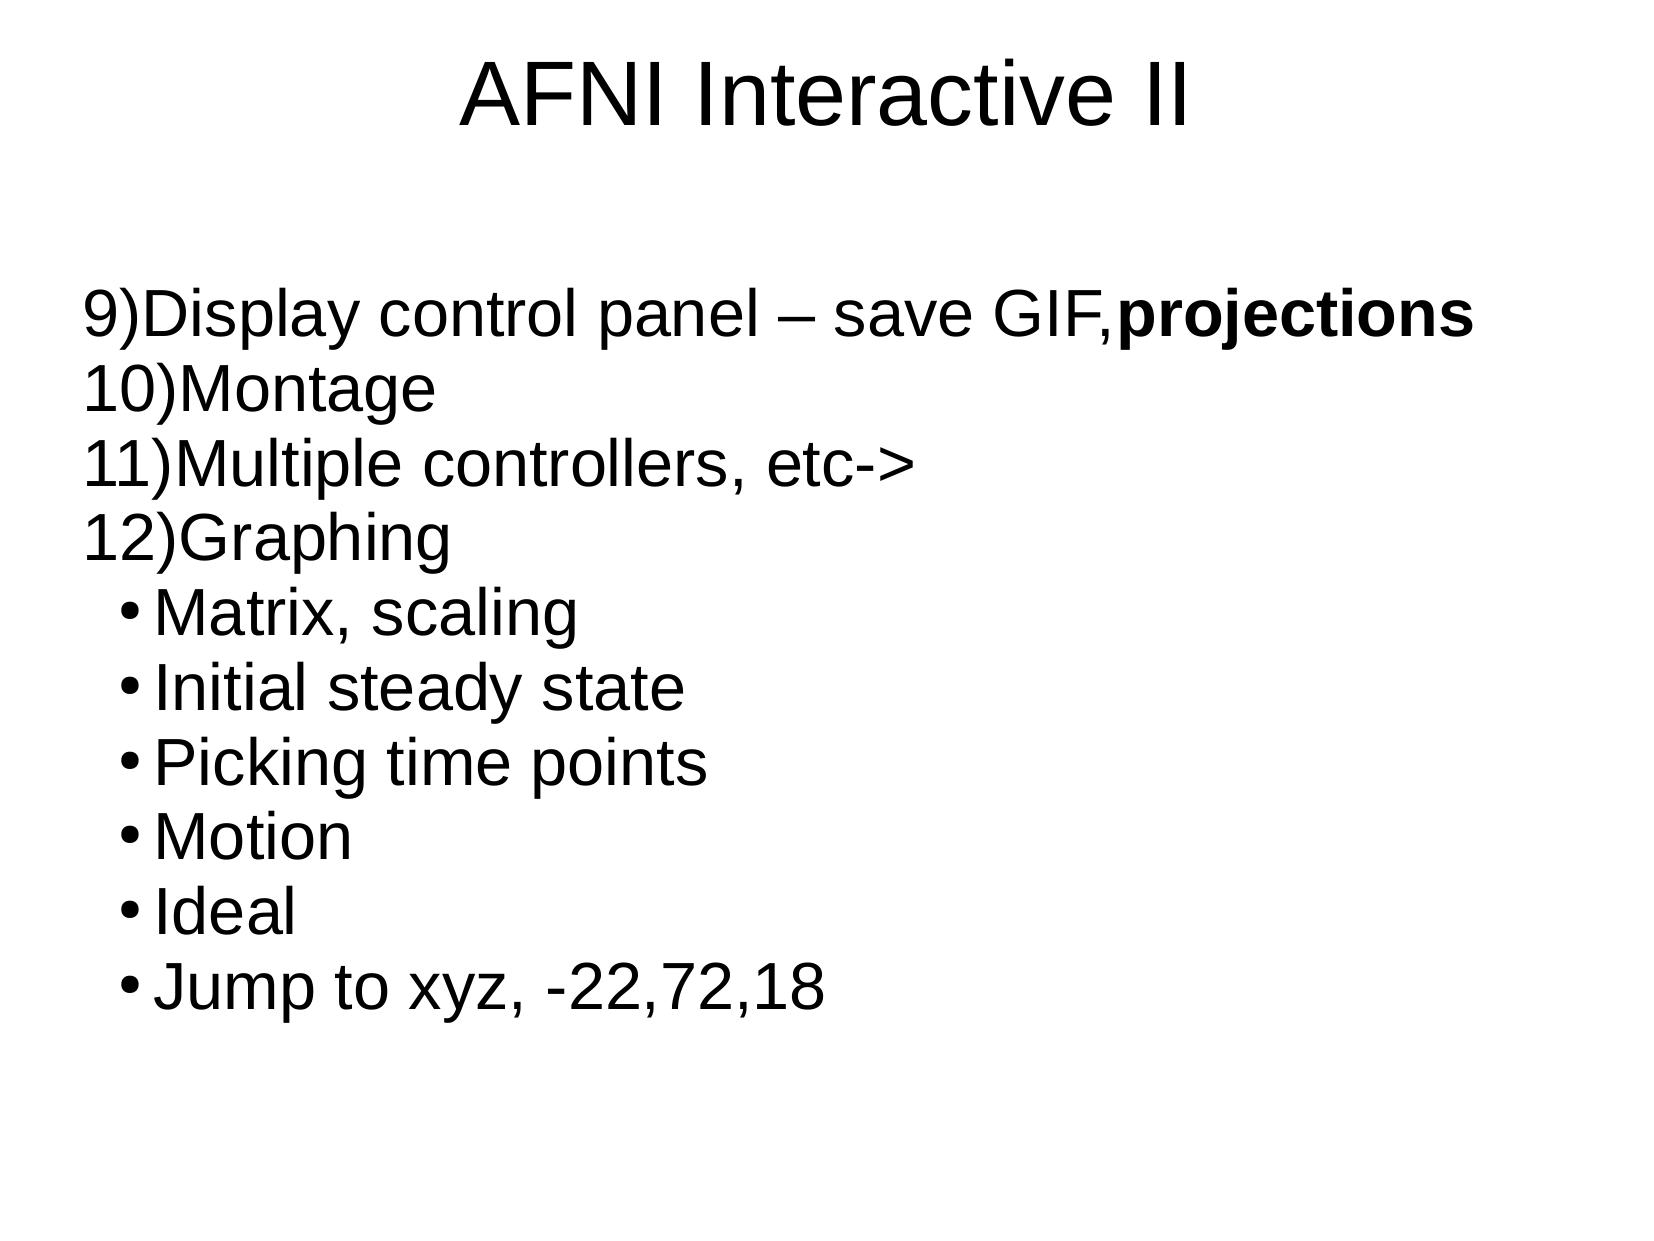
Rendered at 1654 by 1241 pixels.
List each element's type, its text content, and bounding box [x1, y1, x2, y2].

title AFNI Interactive II [82, 0, 1571, 198]
subtitle Display control panel – save GIF,projections Montage Multiple controllers, etc-> Graphing Matrix, scaling Initial steady state Picking time points Motion Ideal Jump to xyz, -22,72,18 [82, 275, 1571, 1024]
